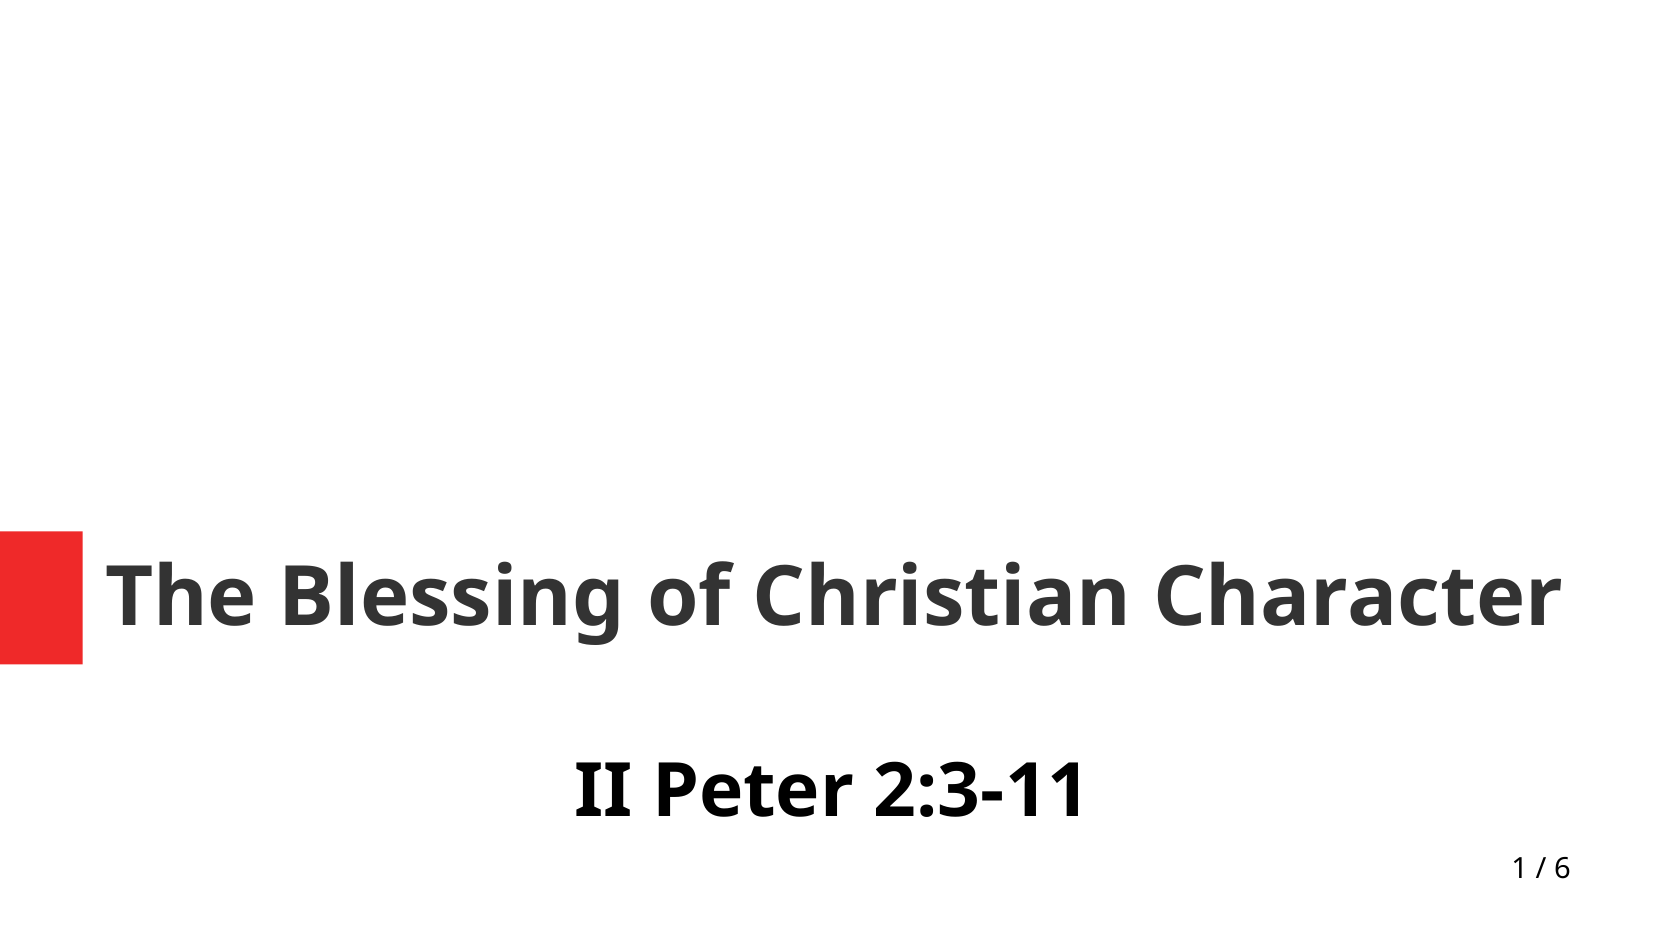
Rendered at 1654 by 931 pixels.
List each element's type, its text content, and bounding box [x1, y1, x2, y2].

subtitle II Peter 2:3-11 [129, 726, 1536, 848]
title The Blessing of Christian Character [105, 468, 1654, 719]
